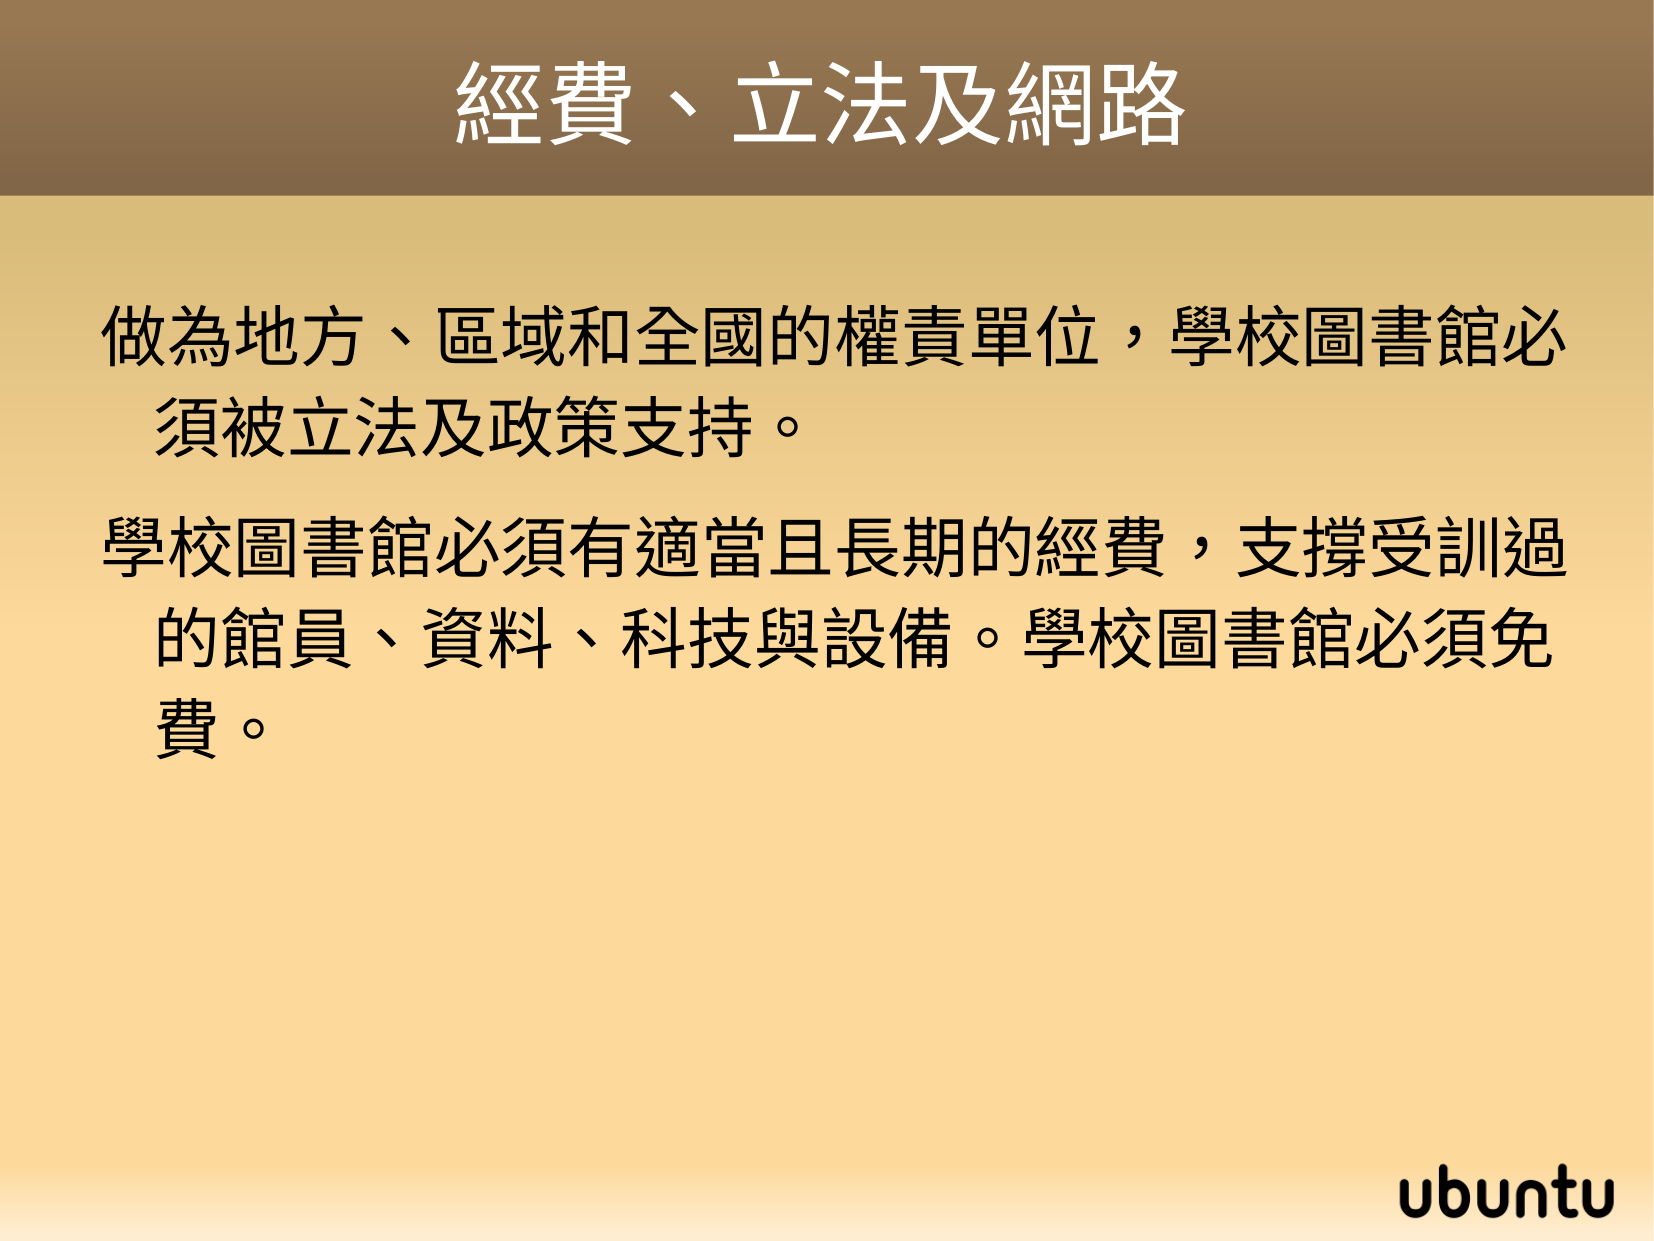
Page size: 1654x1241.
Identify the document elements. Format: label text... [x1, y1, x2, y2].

picture [0, 0, 1654, 1241]
title 經費、立法及網路 [76, 7, 1565, 200]
list 做為地方、區域和全國的權責單位，學校圖書館必須被立法及政策支持。 學校圖書館必須有適當且長期的經費，支撐受訓過的館員、資料、科技與設備。學校圖書館必須免費。 [82, 290, 1571, 1094]
